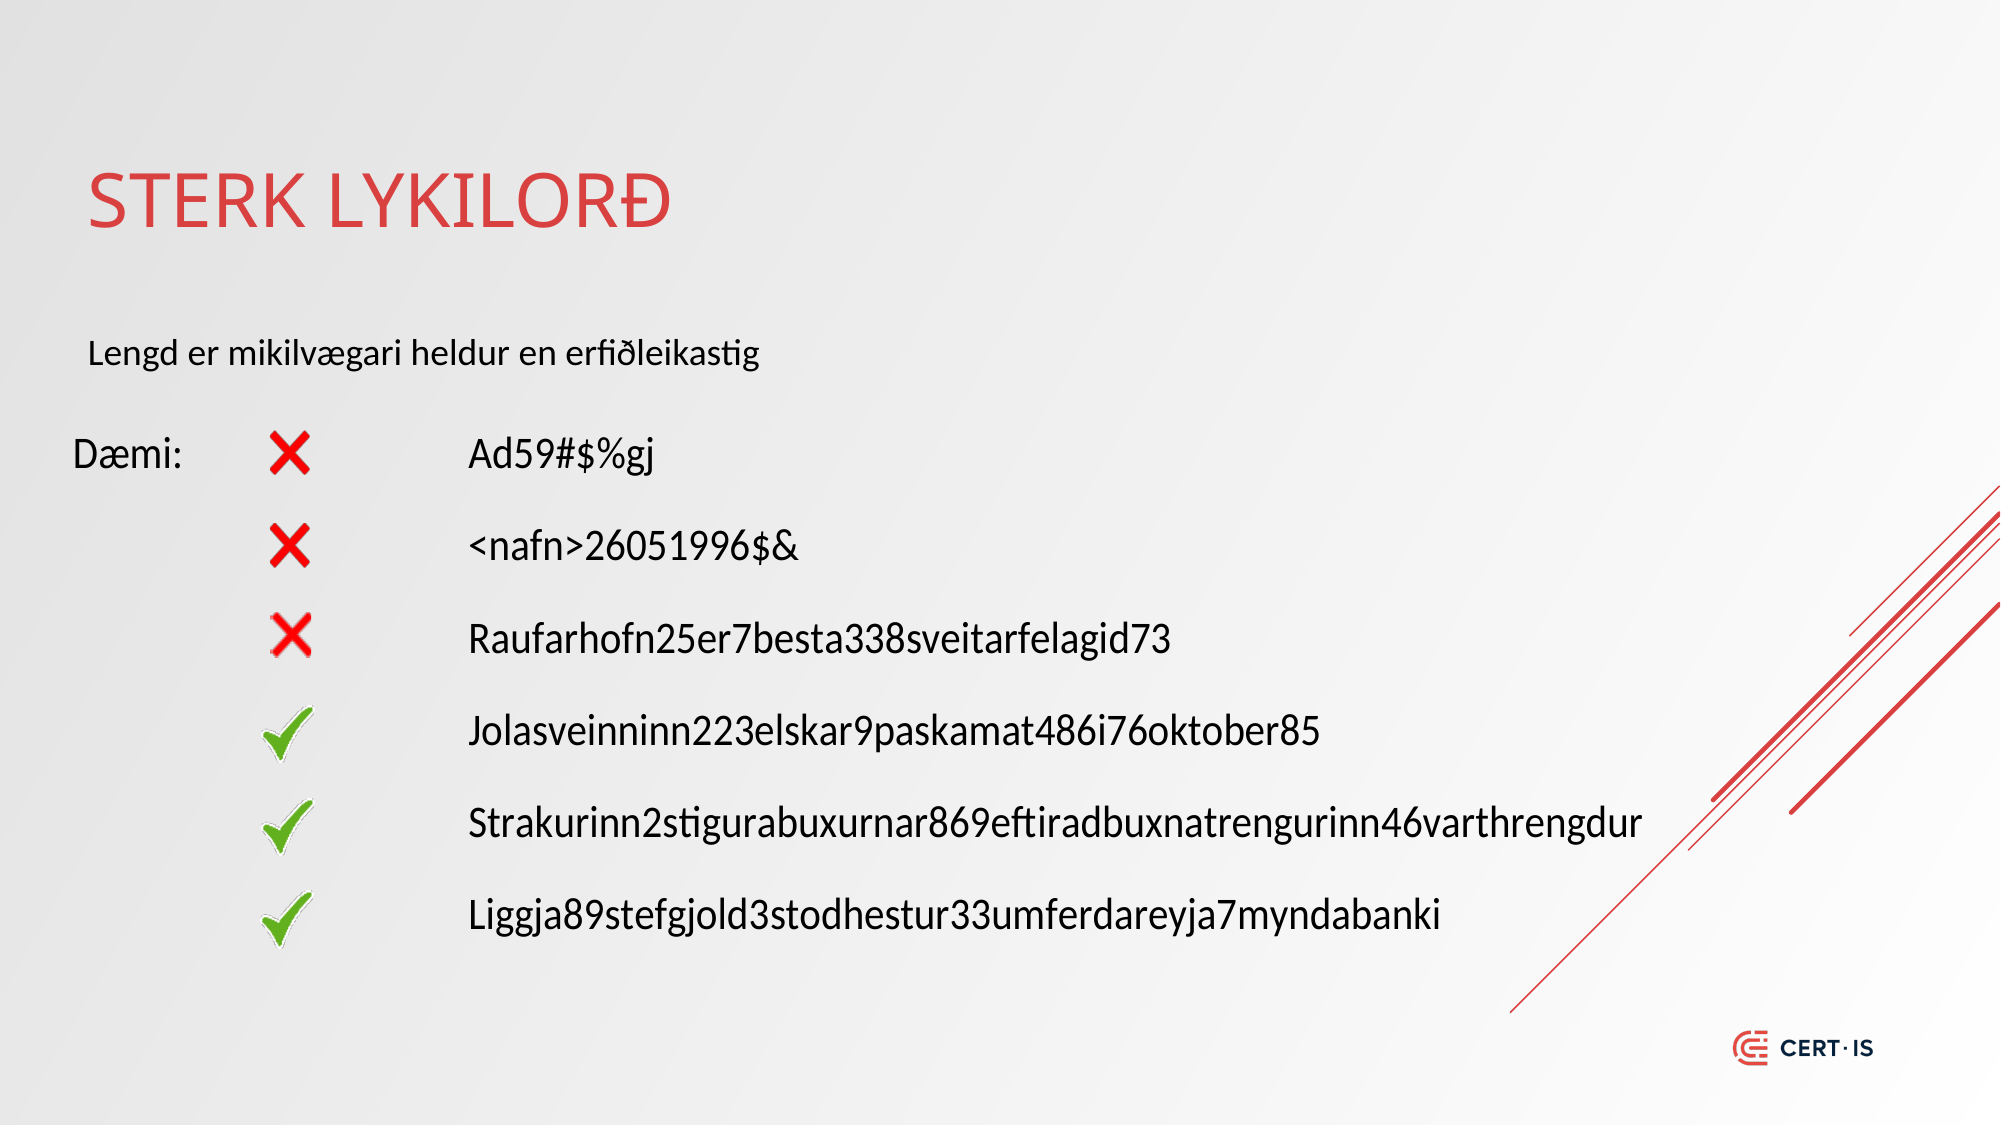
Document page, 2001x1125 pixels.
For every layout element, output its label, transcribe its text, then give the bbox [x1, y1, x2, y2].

title Sterk lykilorð [72, 73, 1473, 321]
text_box Lengd er mikilvægari heldur en erfiðleikastig [72, 320, 784, 382]
picture [72, 426, 1761, 981]
